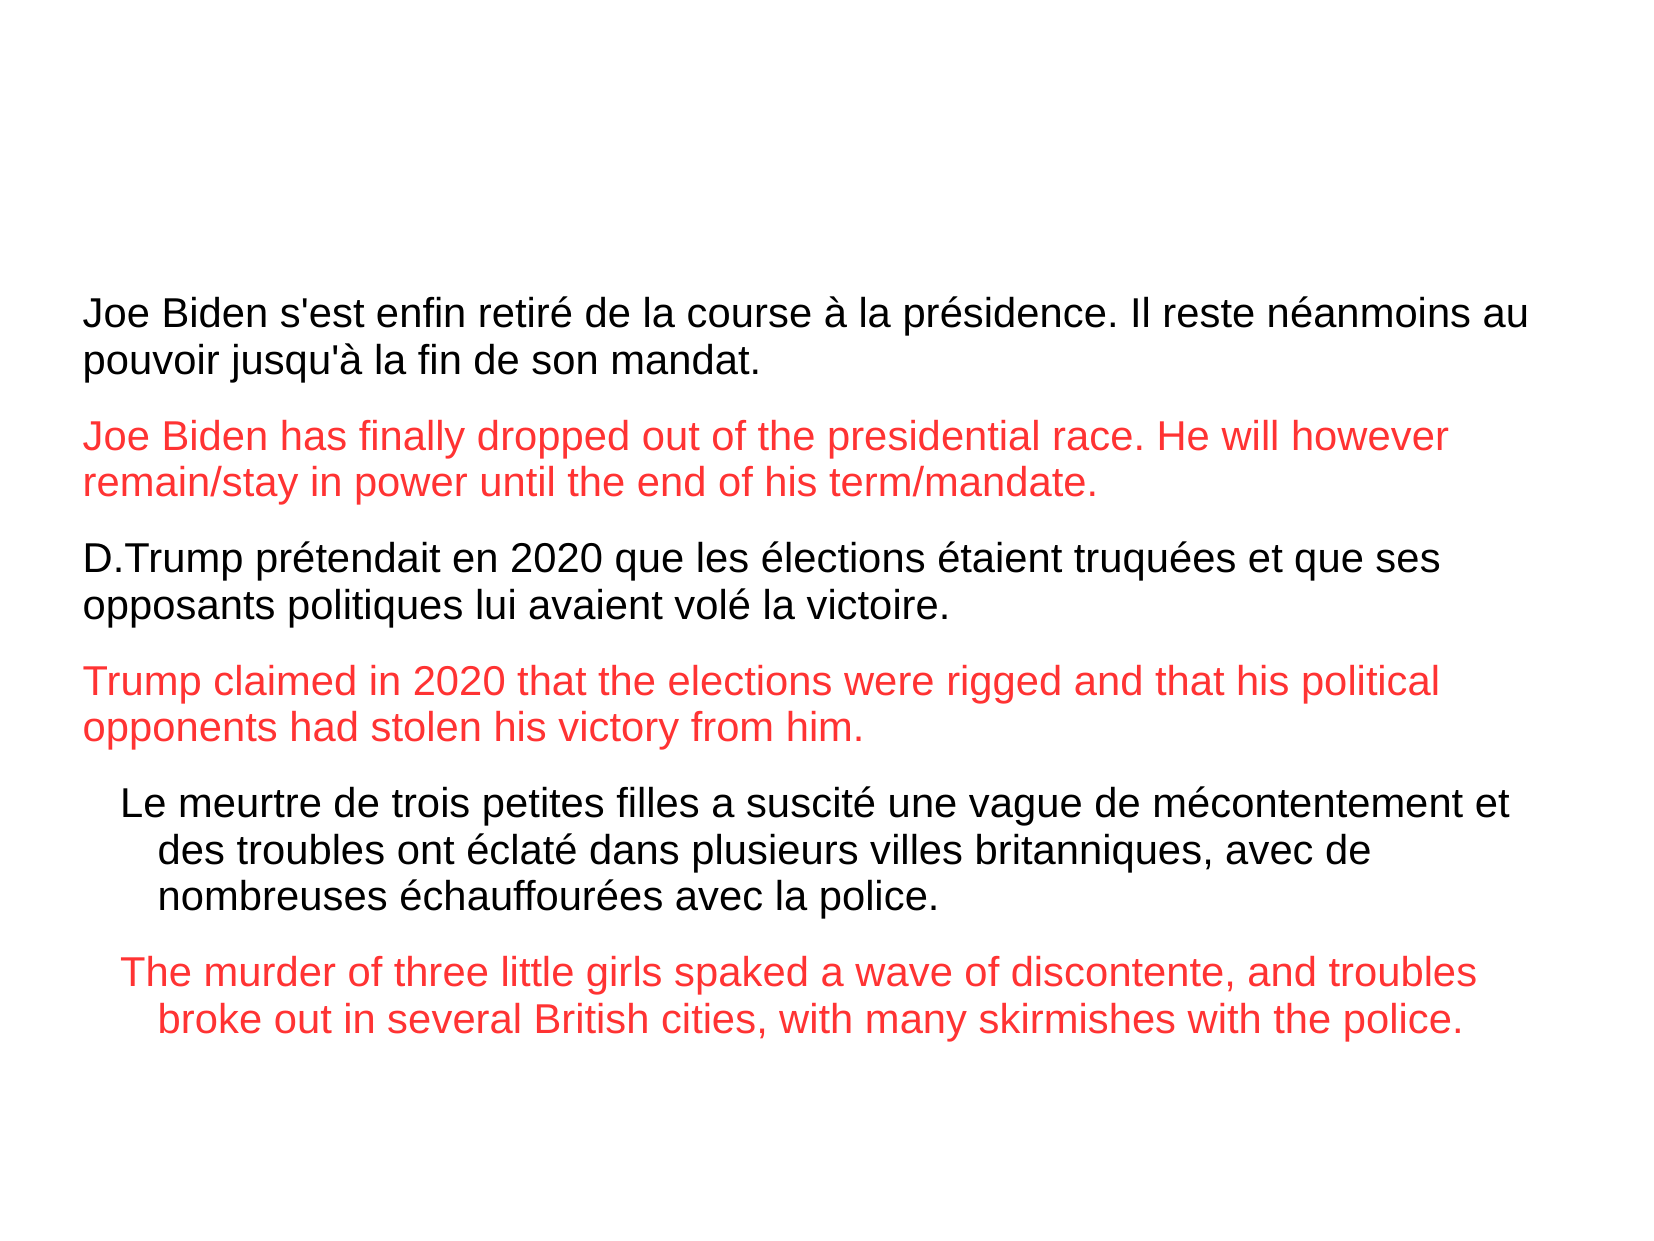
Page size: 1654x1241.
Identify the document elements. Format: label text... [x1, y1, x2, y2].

list Joe Biden s'est enfin retiré de la course à la présidence. Il reste néanmoins au pouvoir jusqu'à la fin de son mandat. Joe Biden has finally dropped out of the presidential race. He will however remain/stay in power until the end of his term/mandate. D.Trump prétendait en 2020 que les élections étaient truquées et que ses opposants politiques lui avaient volé la victoire. Trump claimed in 2020 that the elections were rigged and that his political opponents had stolen his victory from him. Le meurtre de trois petites filles a suscité une vague de mécontentement et des troubles ont éclaté dans plusieurs villes britanniques, avec de nombreuses échauffourées avec la police. The murder of three little girls spaked a wave of discontente, and troubles broke out in several British cities, with many skirmishes with the police. [82, 290, 1571, 1109]
